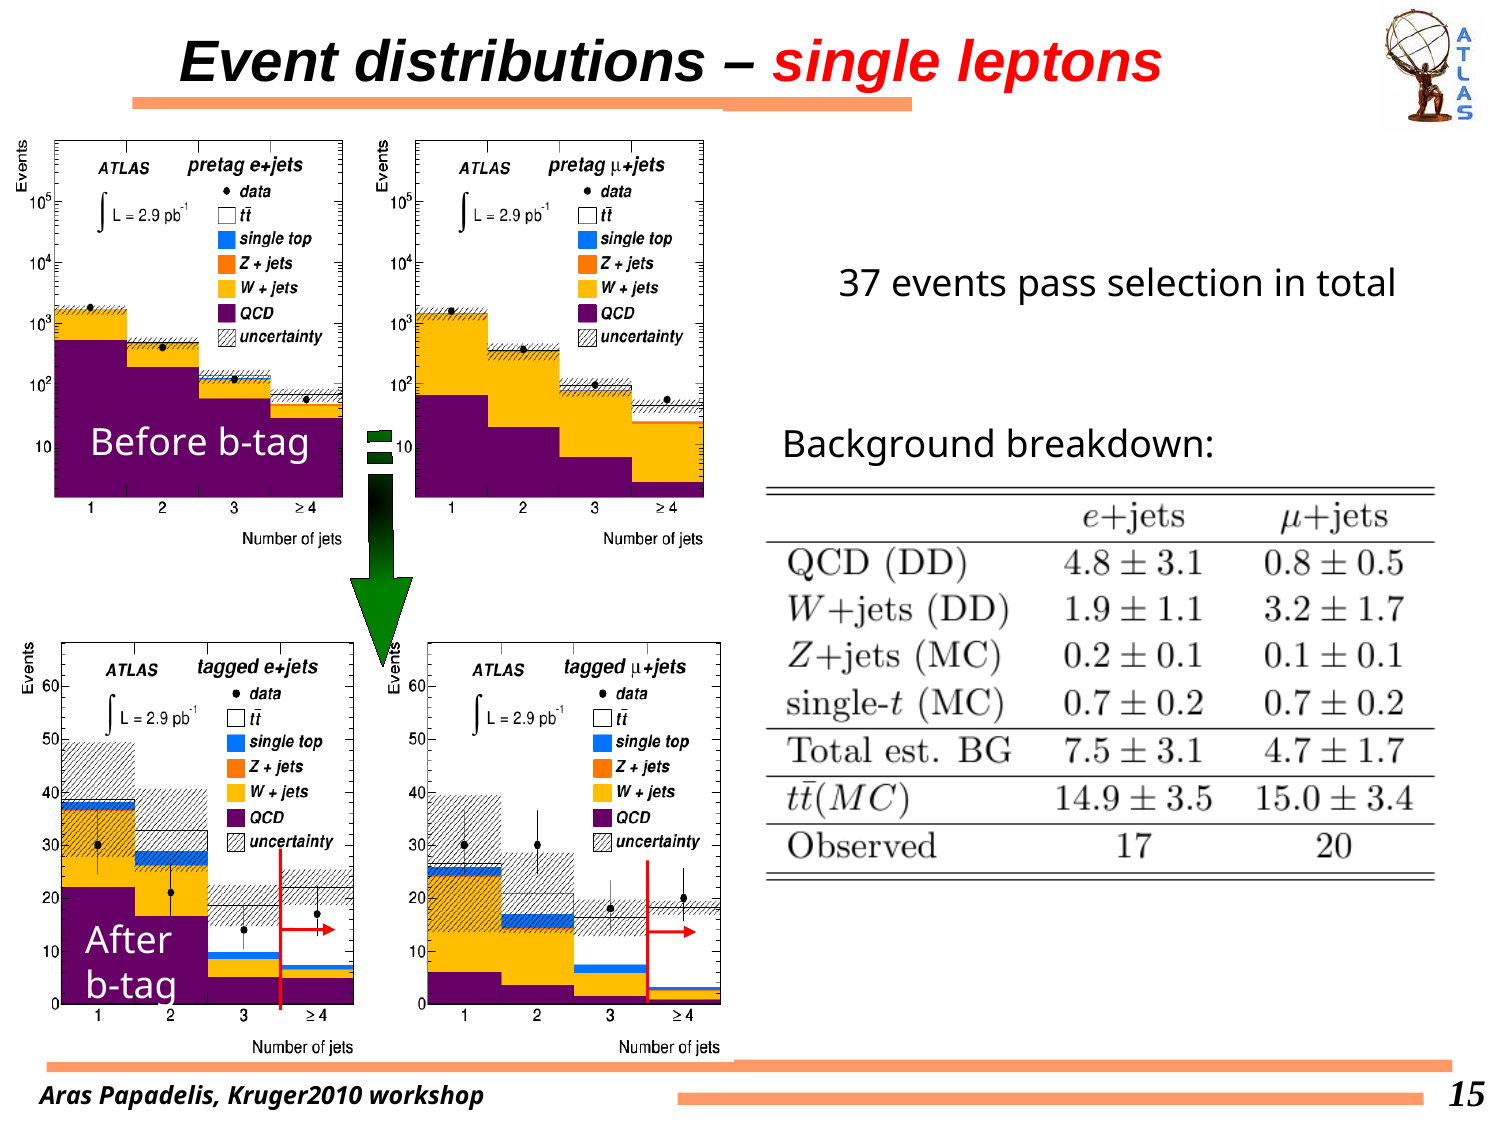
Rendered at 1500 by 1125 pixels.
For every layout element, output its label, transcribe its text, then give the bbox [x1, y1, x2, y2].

picture [0, 109, 1476, 1062]
picture [1380, 0, 1483, 132]
text_box 37 events pass selection in total [823, 251, 1384, 312]
title Event distributions – single leptons [137, 15, 1342, 109]
text_box Before b-tag [75, 410, 311, 471]
text_box Background breakdown: [767, 412, 1201, 473]
text_box [367, 452, 393, 464]
text_box [350, 474, 413, 667]
text_box [367, 430, 392, 443]
text_box After b-tag [70, 908, 186, 1014]
